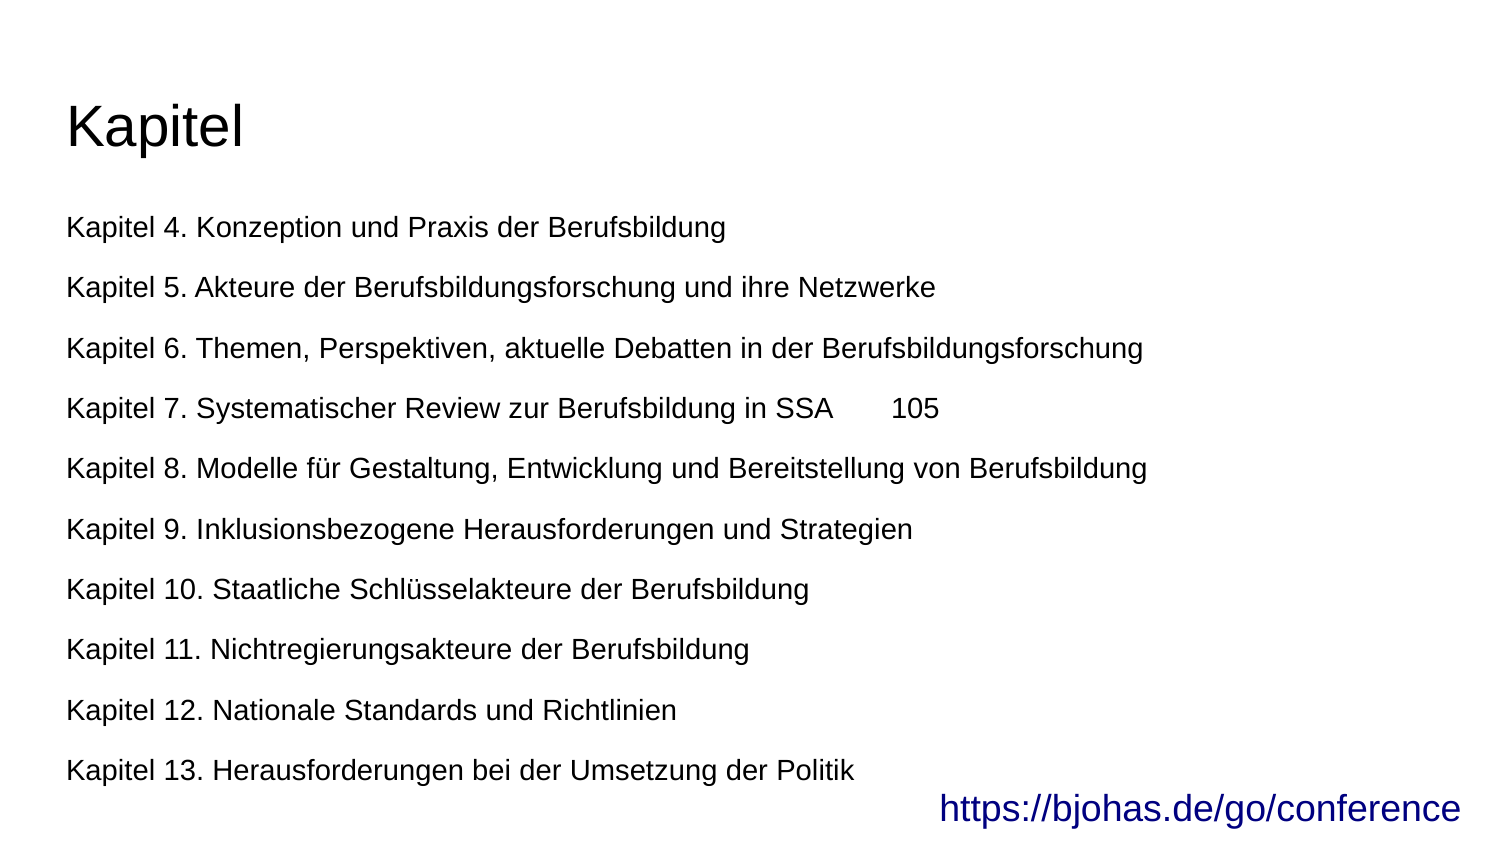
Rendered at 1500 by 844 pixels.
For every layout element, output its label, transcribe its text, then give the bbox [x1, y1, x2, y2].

list Kapitel 4. Konzeption und Praxis der Berufsbildung Kapitel 5. Akteure der Berufsbildungsforschung und ihre Netzwerke Kapitel 6. Themen, Perspektiven, aktuelle Debatten in der Berufsbildungsforschung Kapitel 7. Systematischer Review zur Berufsbildung in SSA 105 Kapitel 8. Modelle für Gestaltung, Entwicklung und Bereitstellung von Berufsbildung Kapitel 9. Inklusionsbezogene Herausforderungen und Strategien Kapitel 10. Staatliche Schlüsselakteure der Berufsbildung Kapitel 11. Nichtregierungsakteure der Berufsbildung Kapitel 12. Nationale Standards und Richtlinien Kapitel 13. Herausforderungen bei der Umsetzung der Politik [51, 189, 1449, 750]
title Kapitel [51, 72, 1449, 167]
